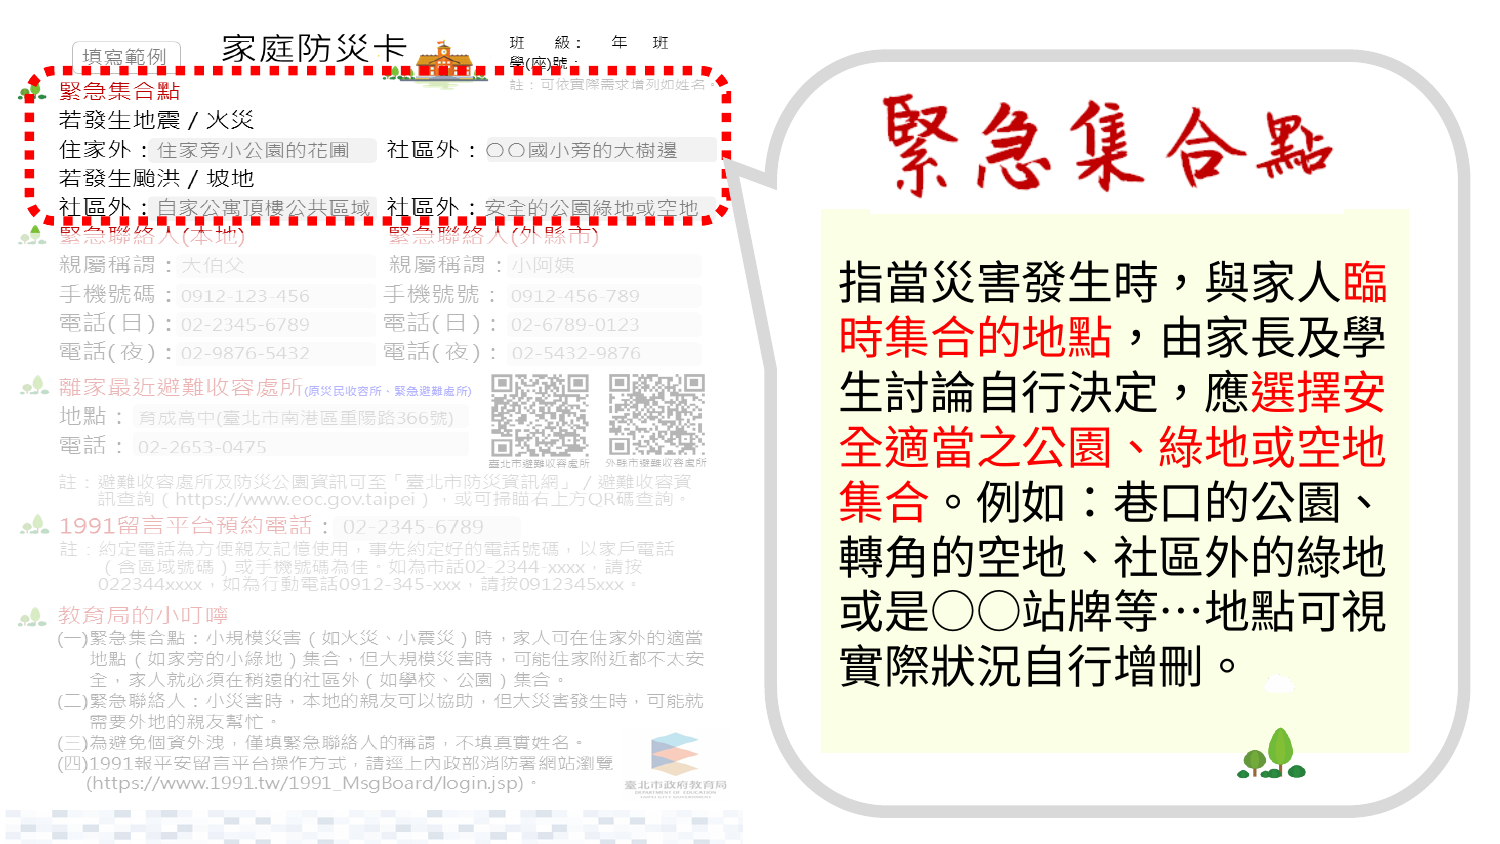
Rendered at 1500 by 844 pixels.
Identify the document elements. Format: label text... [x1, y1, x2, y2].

text_box 指當災害發生時，與家人臨時集合的地點，由家長及學生討論自行決定，應選擇安全適當之公園、綠地或空地集合。例如：巷口的公園、轉角的空地、社區外的綠地或是○○站牌等…地點可視實際狀況自行增刪。 [824, 246, 1412, 701]
picture [870, 75, 1344, 214]
picture [5, 8, 743, 233]
text_box [0, 233, 754, 844]
text_box [821, 209, 1409, 753]
picture [1235, 623, 1446, 827]
